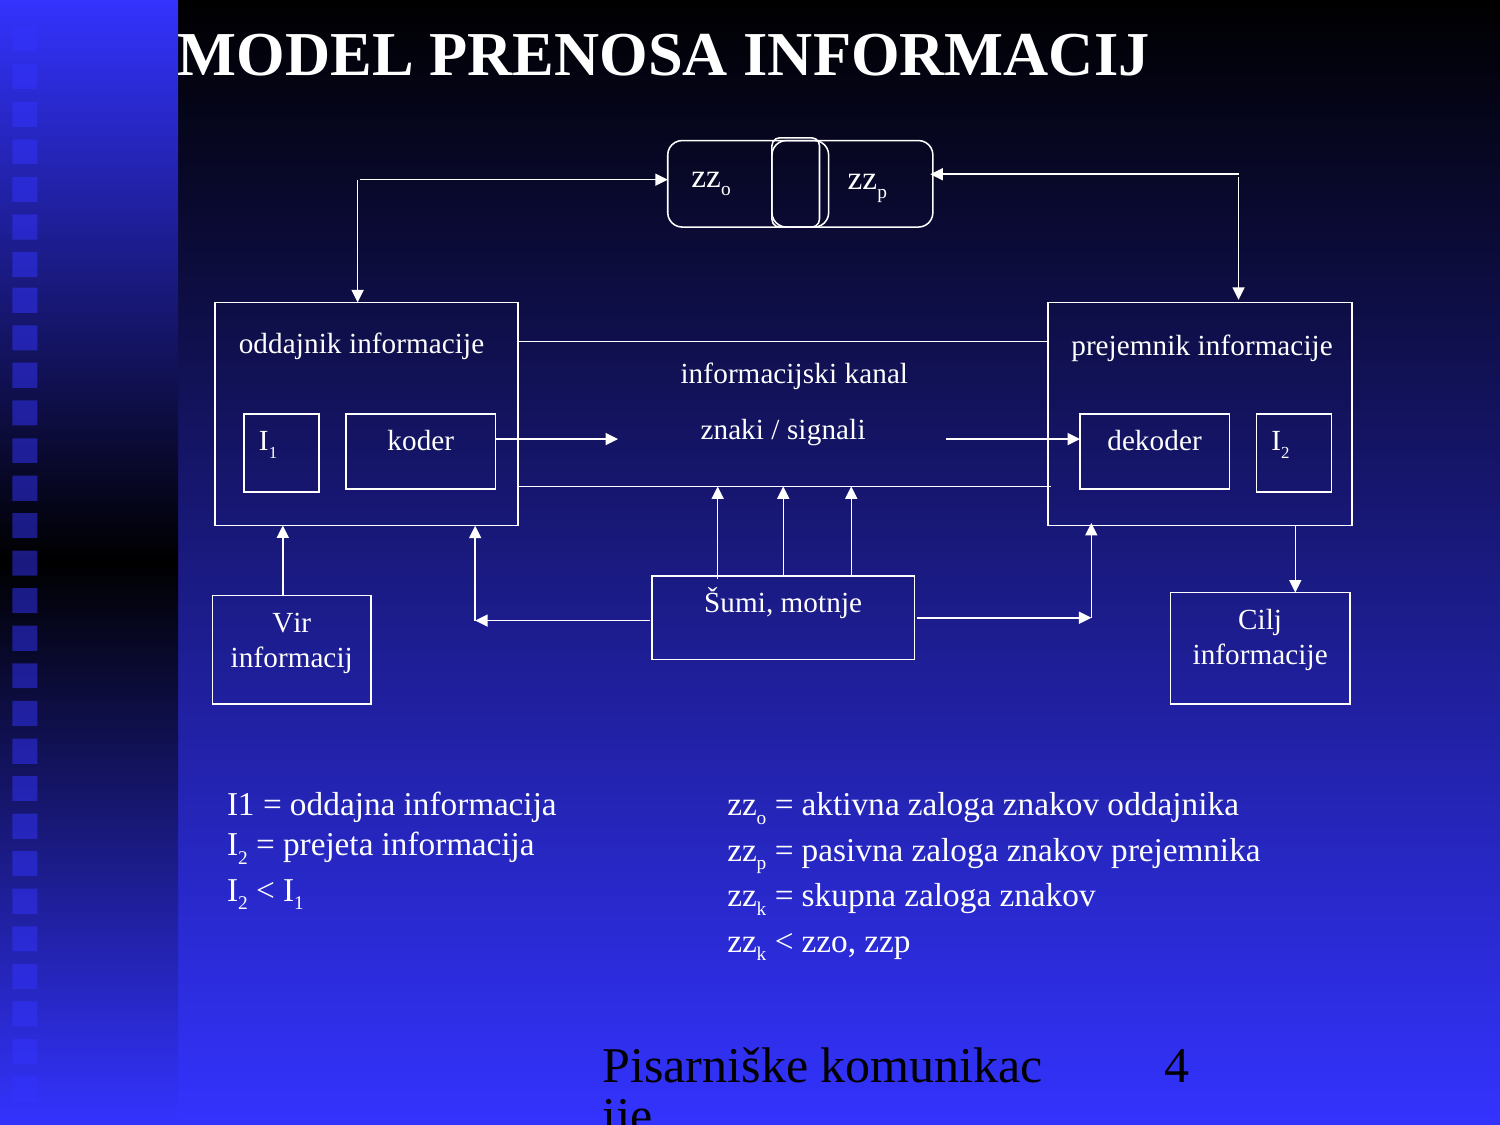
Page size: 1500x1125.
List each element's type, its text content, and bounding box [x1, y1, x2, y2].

text_box prejemnik informacije [1353, 319, 1361, 403]
text_box zzo [676, 146, 766, 214]
text_box informacijski kanal [645, 347, 945, 409]
text_box Vir informacij [212, 595, 372, 705]
text_box dekoder [1079, 413, 1230, 490]
text_box Cilj informacije [1170, 592, 1350, 705]
text_box zzp [833, 148, 922, 216]
text_box I1 = oddajna informacija I2 = prejeta informacija I2 < I1 [212, 774, 576, 913]
text_box oddajnik informacije [519, 342, 528, 392]
text_box I1 [244, 413, 319, 493]
text_box znaki / signali [685, 402, 913, 479]
text_box koder [346, 413, 496, 490]
text_box prejemnik informacije [1049, 319, 1351, 403]
text_box I2 [1256, 413, 1332, 493]
text_box Šumi, motnje [651, 575, 915, 660]
text_box zzo = aktivna zaloga znakov oddajnika zzp = pasivna zaloga znakov prejemnika zzk = skupna zaloga znakov zzk < zzo, zzp [712, 774, 1425, 976]
text_box MODEL PRENOSA INFORMACIJ [162, 0, 1438, 100]
text_box oddajnik informacije [223, 316, 517, 392]
